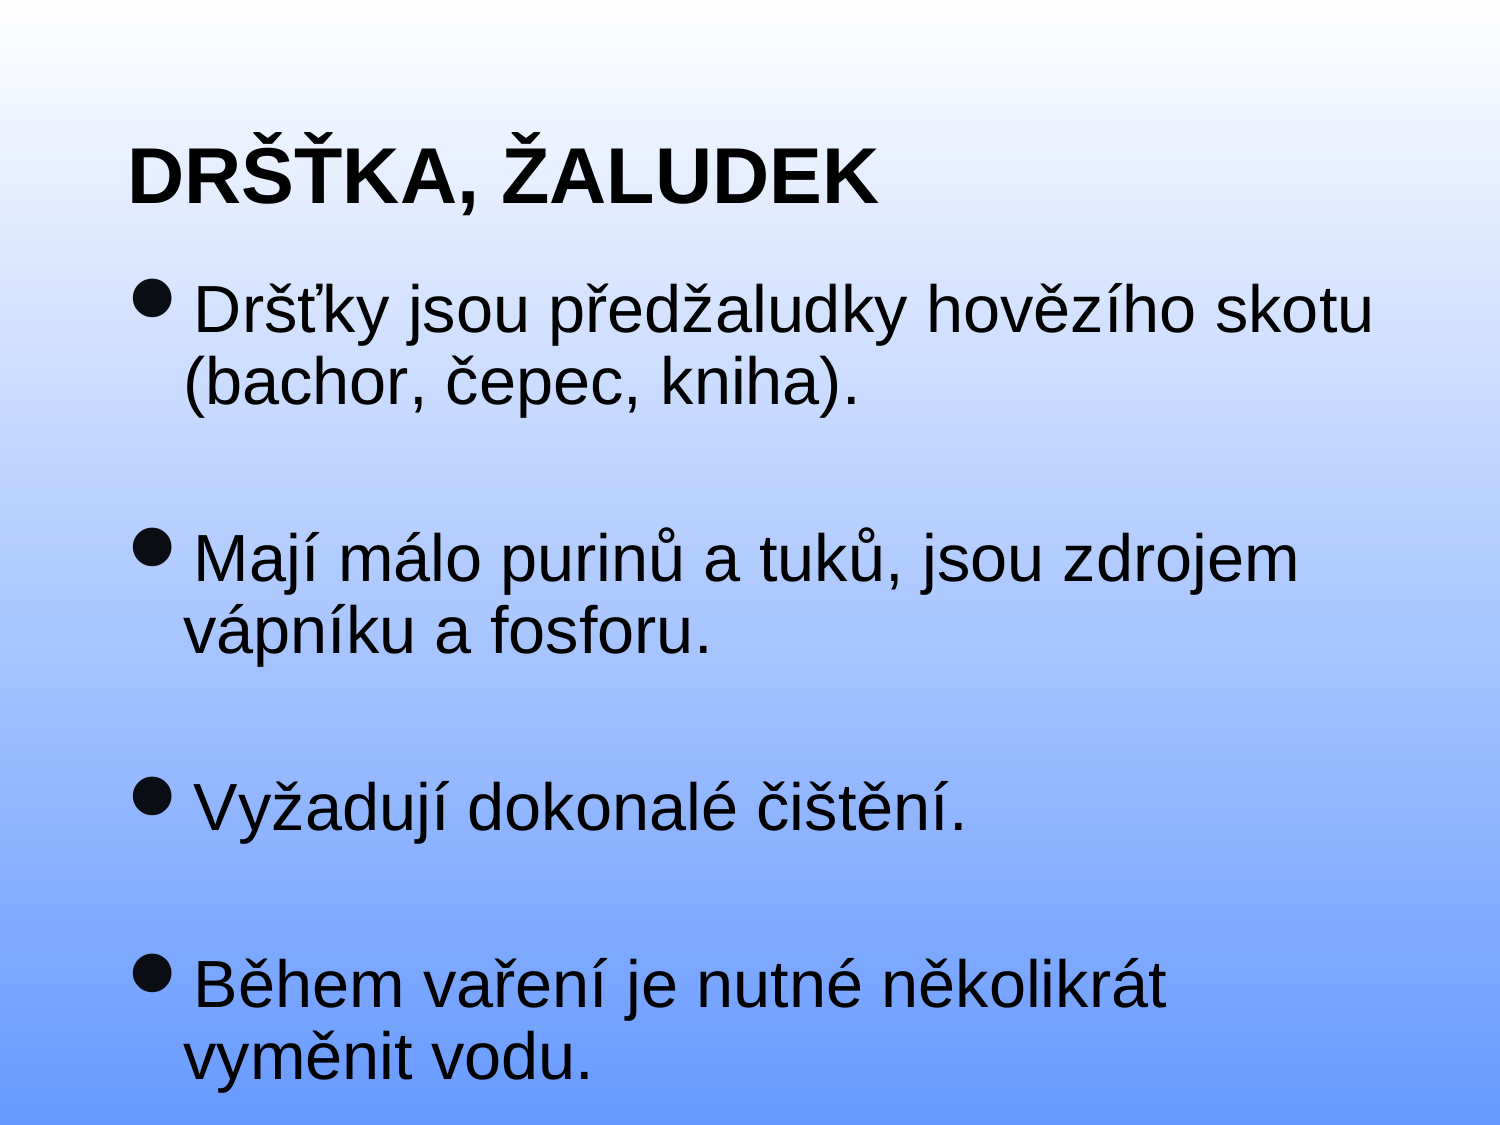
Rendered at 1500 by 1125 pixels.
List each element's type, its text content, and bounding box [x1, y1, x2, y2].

list Dršťky jsou předžaludky hovězího skotu (bachor, čepec, kniha). Mají málo purinů a tuků, jsou zdrojem vápníku a fosforu. Vyžadují dokonalé čištění. Během vaření je nutné několikrát vyměnit vodu. [112, 267, 1414, 1125]
title DRŠŤKA, ŽALUDEK [112, 78, 1463, 266]
